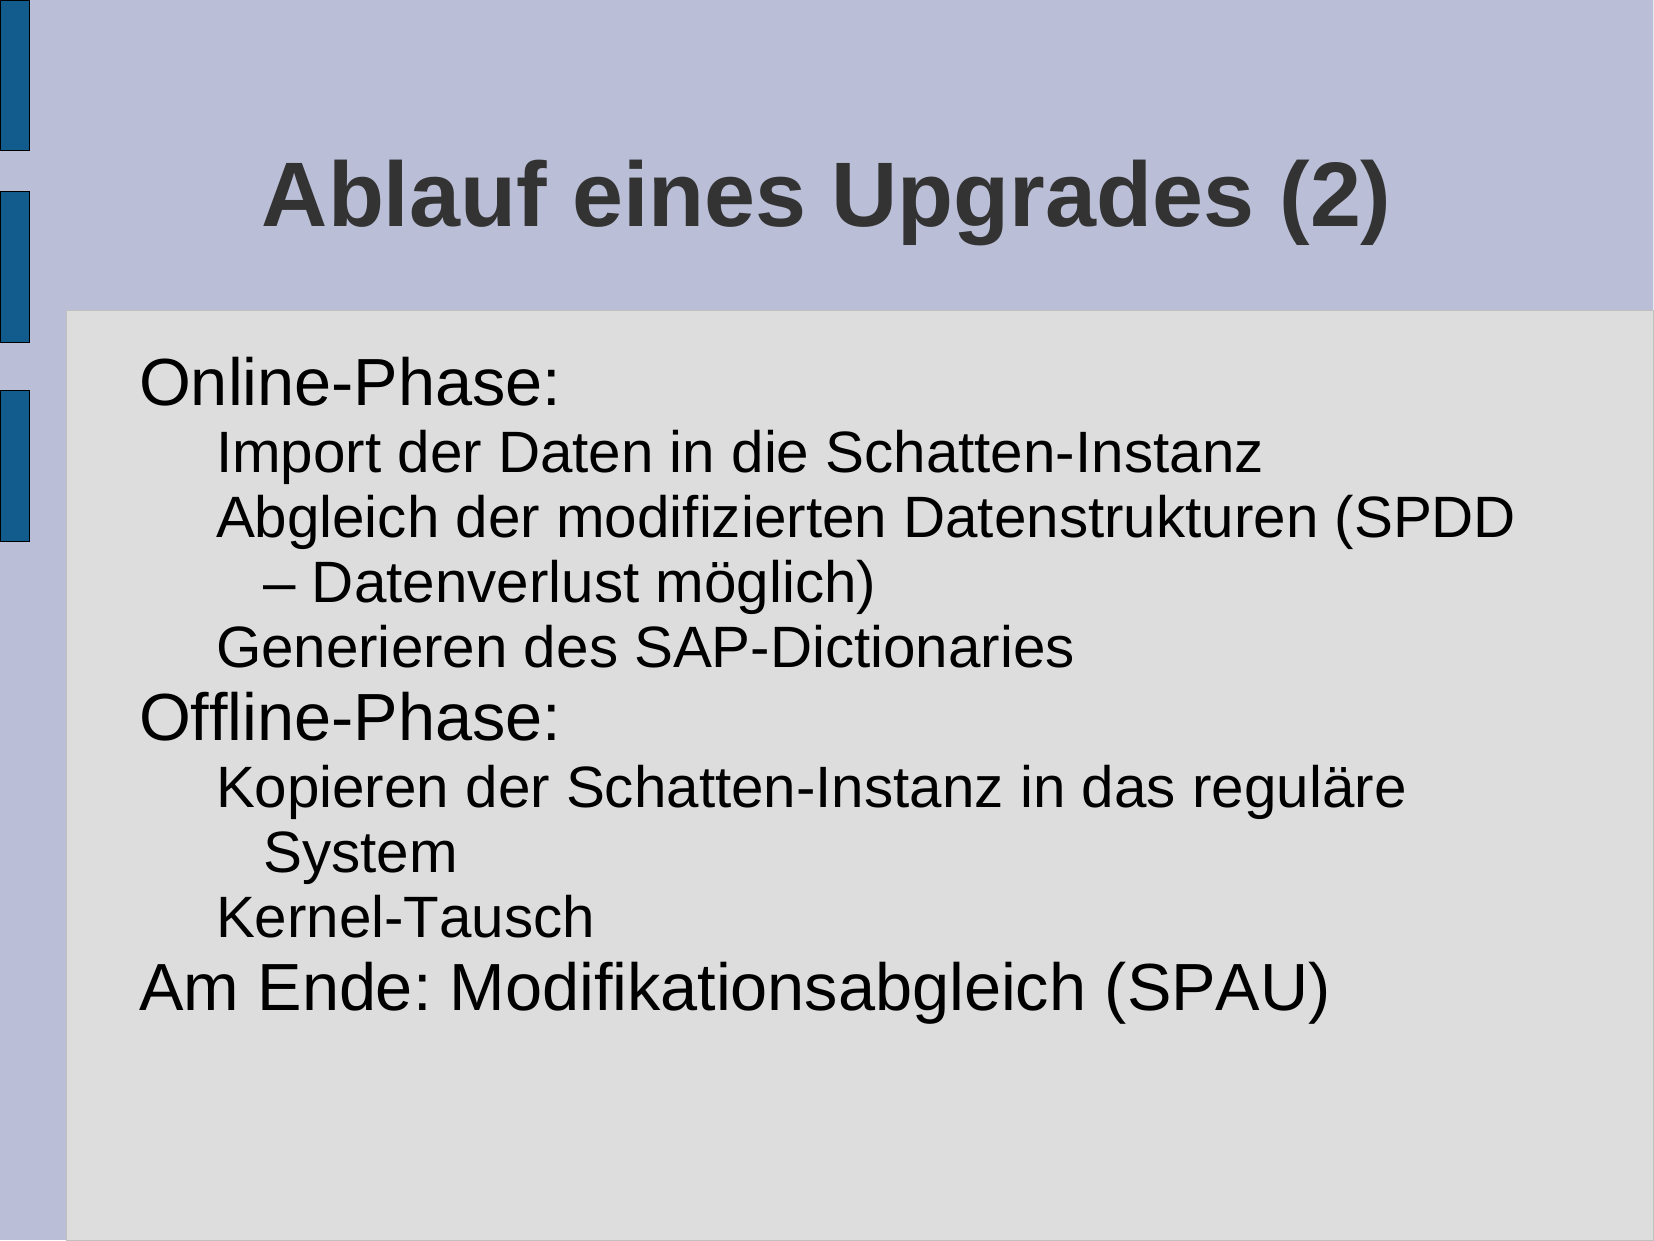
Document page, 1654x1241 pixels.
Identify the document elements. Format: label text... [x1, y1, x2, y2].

list Online-Phase: Import der Daten in die Schatten-Instanz Abgleich der modifizierten Datenstrukturen (SPDD – Datenverlust möglich) Generieren des SAP-Dictionaries Offline-Phase: Kopieren der Schatten-Instanz in das reguläre System Kernel-Tausch Am Ende: Modifikationsabgleich (SPAU) [121, 344, 1534, 1127]
title Ablauf eines Upgrades (2) [121, 91, 1534, 299]
